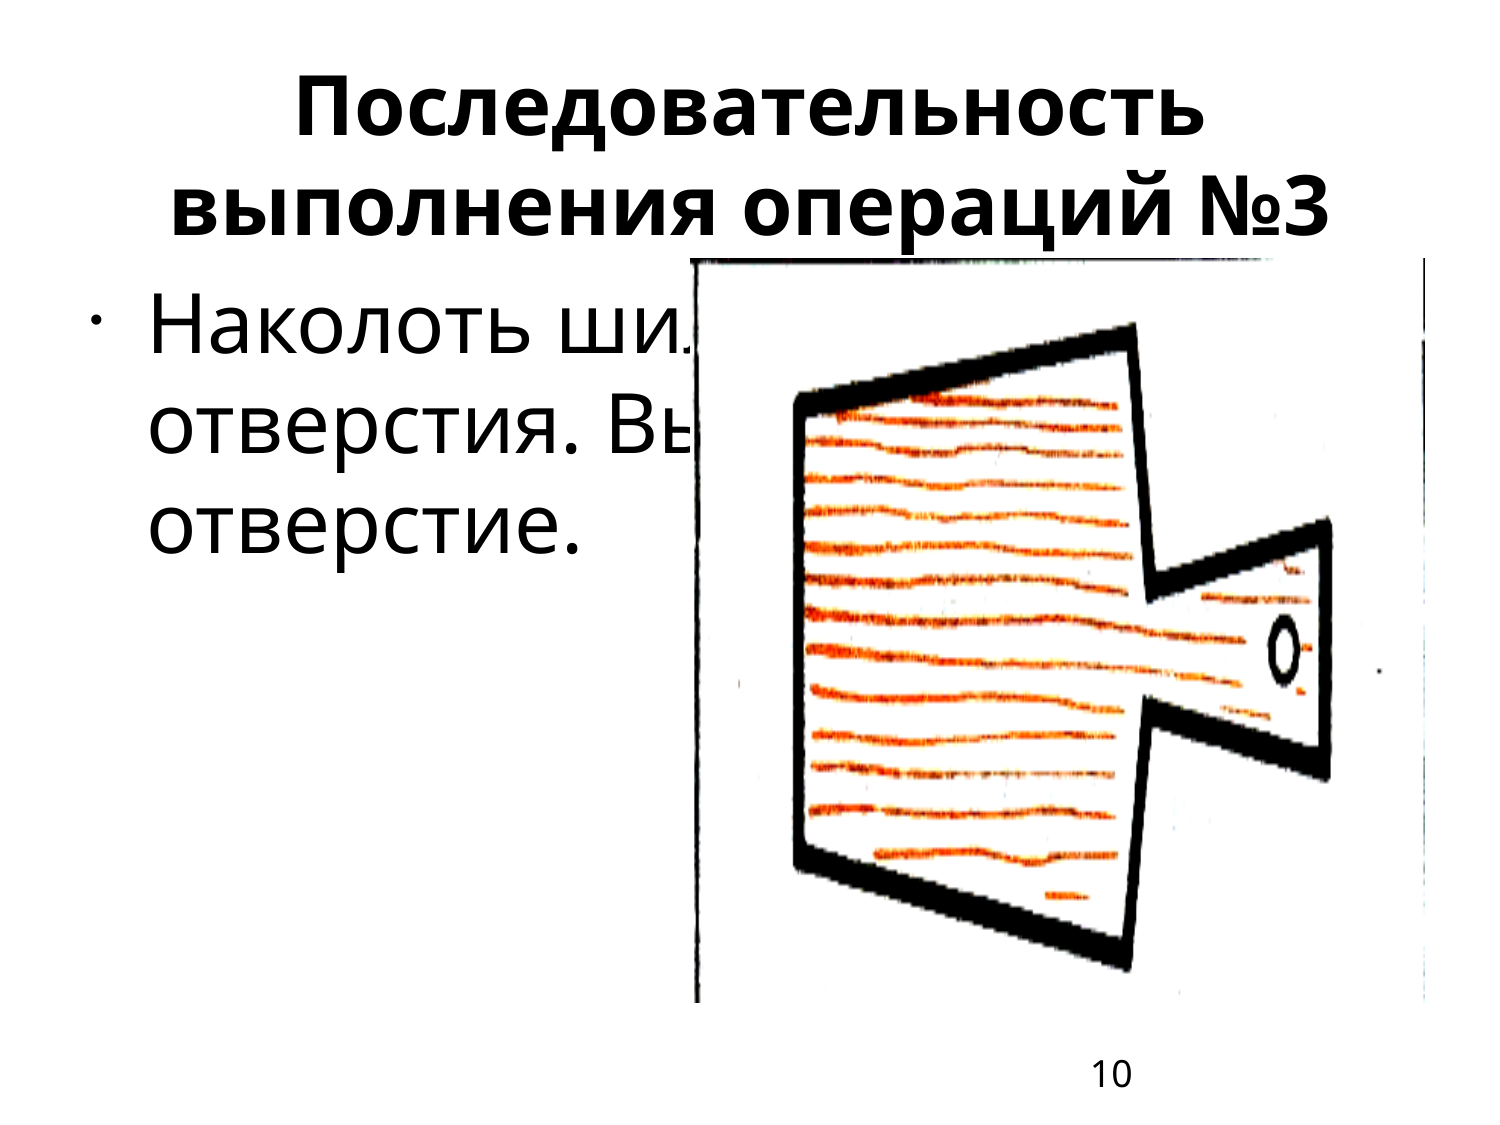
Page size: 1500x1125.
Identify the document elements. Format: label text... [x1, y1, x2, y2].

slide_number <номер> [1074, 1042, 1425, 1103]
title Последовательность выполнения операций №3 [75, 45, 1425, 233]
list Наколоть шилом центр отверстия. Высверлить отверстие. [75, 262, 1425, 1005]
picture [690, 258, 1425, 1003]
